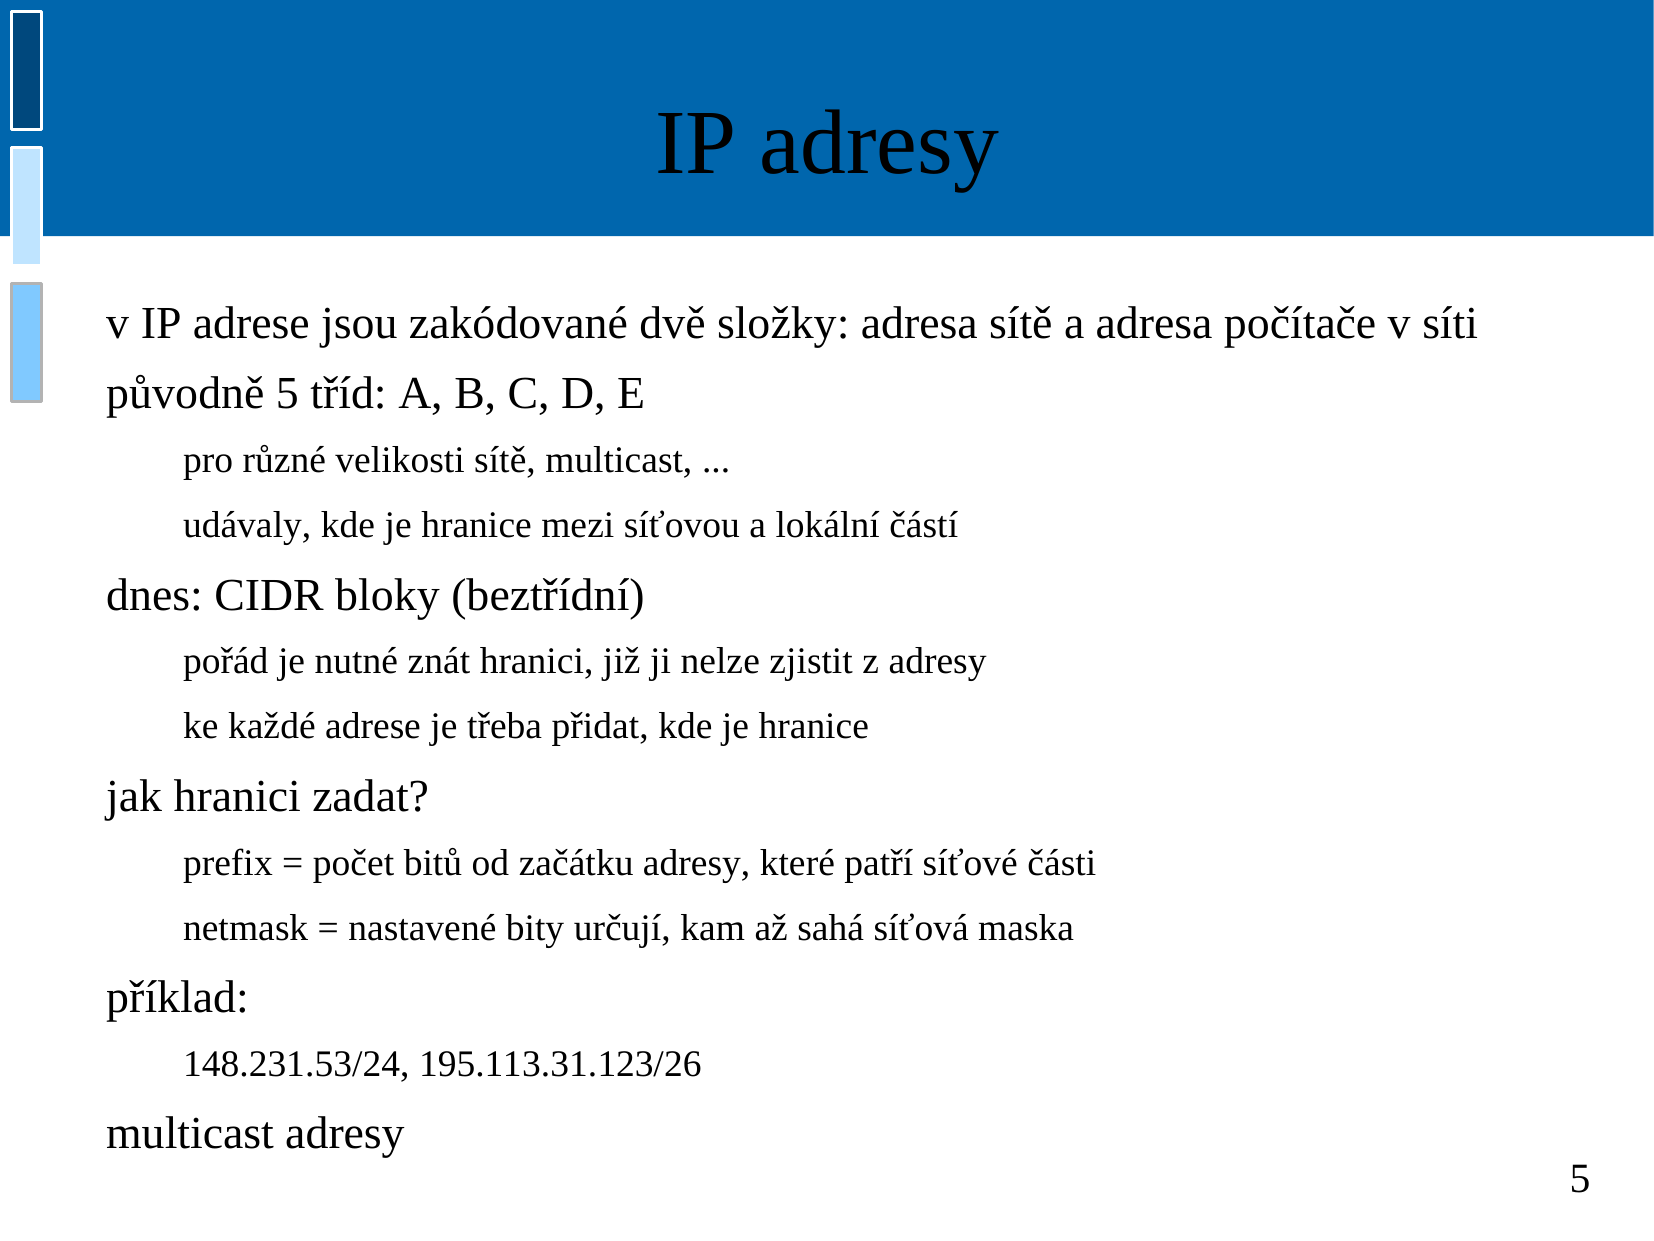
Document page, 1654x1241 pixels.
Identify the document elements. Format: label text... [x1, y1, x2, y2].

title IP adresy [121, 49, 1534, 237]
list v IP adrese jsou zakódované dvě složky: adresa sítě a adresa počítače v síti původně 5 tříd: A, B, C, D, E pro různé velikosti sítě, multicast, ... udávaly, kde je hranice mezi síťovou a lokální částí dnes: CIDR bloky (beztřídní) pořád je nutné znát hranici, již ji nelze zjistit z adresy ke každé adrese je třeba přidat, kde je hranice jak hranici zadat? prefix = počet bitů od začátku adresy, které patří síťové části netmask = nastavené bity určují, kam až sahá síťová maska příklad: 148.231.53/24, 195.113.31.123/26 multicast adresy [88, 297, 1565, 1216]
